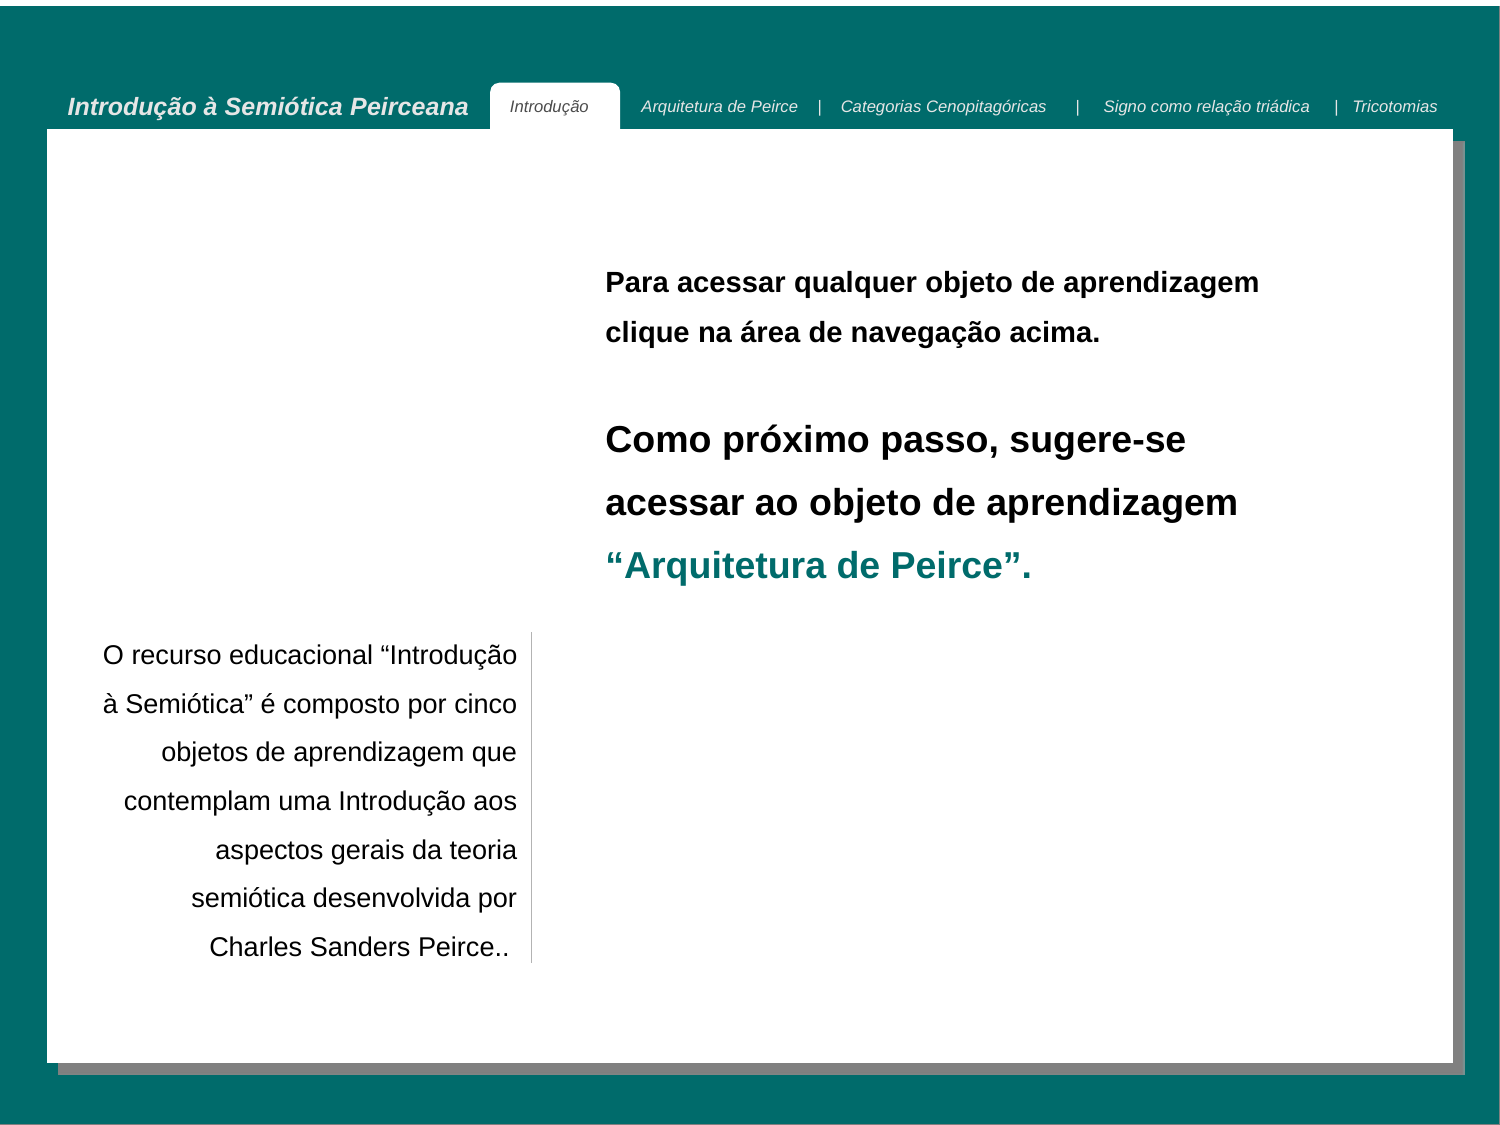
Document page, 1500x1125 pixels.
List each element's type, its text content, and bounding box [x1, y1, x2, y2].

text_box O recurso educacional “Introdução à Semiótica” é composto por cinco objetos de aprendizagem que contemplam uma Introdução aos aspectos gerais da teoria semiótica desenvolvida por Charles Sanders Peirce.. [80, 613, 532, 1022]
text_box Para acessar qualquer objeto de aprendizagem clique na área de navegação acima. Como próximo passo, sugere-se acessar ao objeto de aprendizagem “Arquitetura de Peirce”. [590, 242, 1312, 585]
